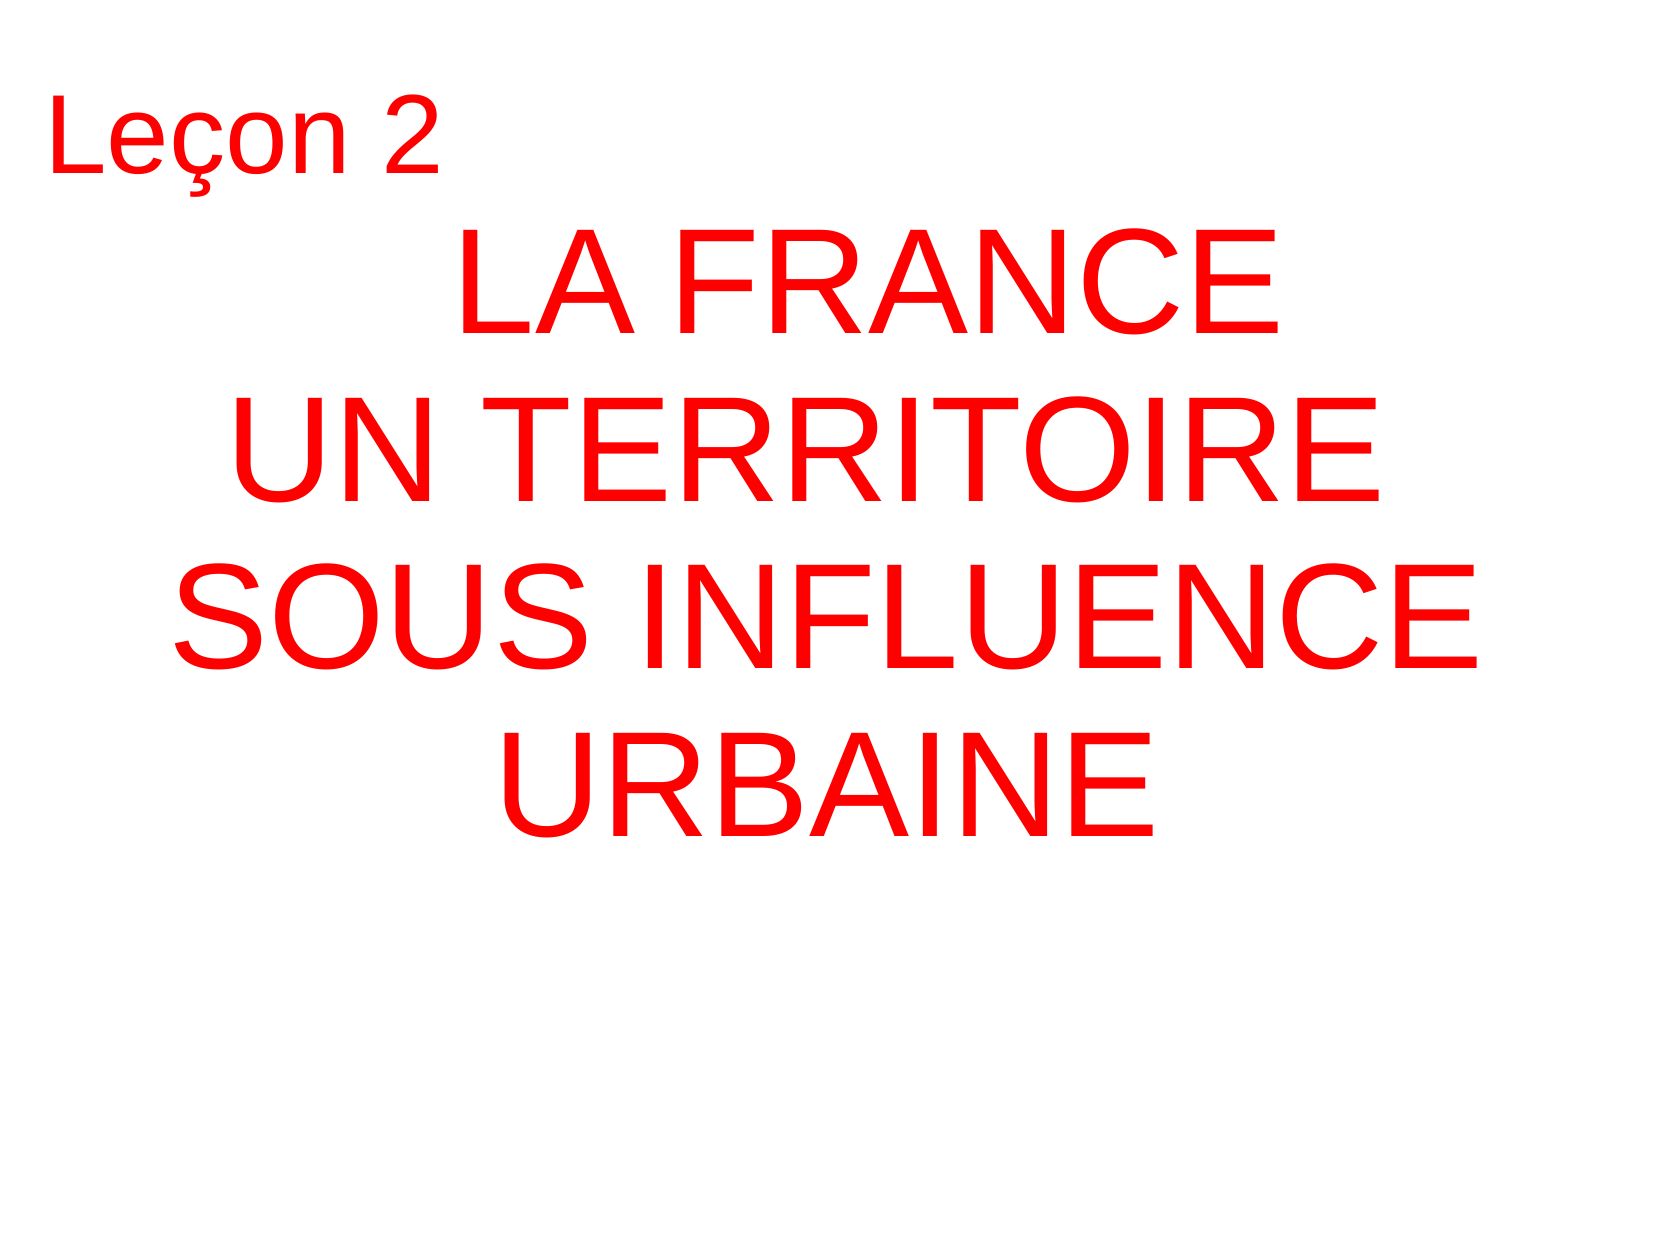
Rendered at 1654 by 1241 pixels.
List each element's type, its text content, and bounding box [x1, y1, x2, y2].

text_box Leçon 2 LA FRANCE UN TERRITOIRE SOUS INFLUENCE URBAINE [29, 64, 1625, 876]
